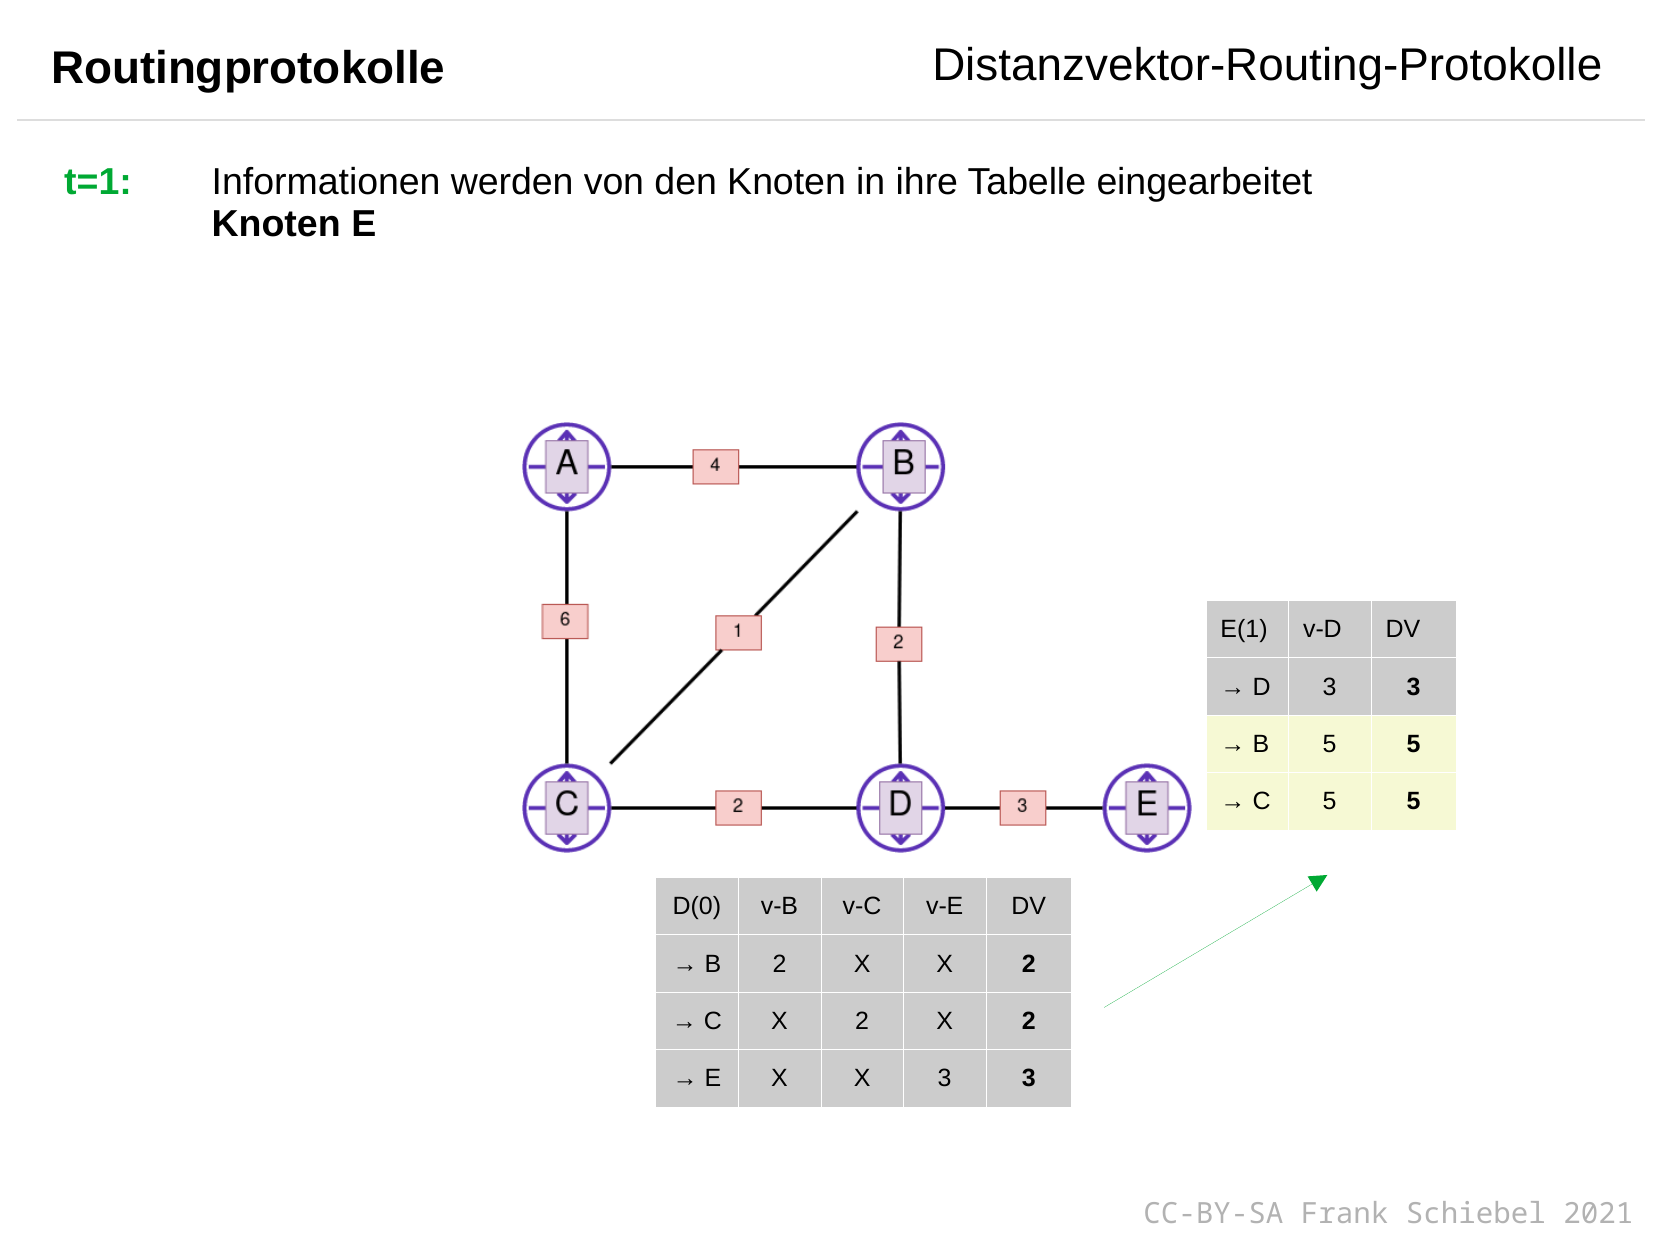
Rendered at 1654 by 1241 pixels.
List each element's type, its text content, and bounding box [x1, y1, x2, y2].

table_header D(0) [656, 878, 738, 934]
table_cell X [822, 935, 903, 992]
table_header v-D [1289, 601, 1371, 657]
table_cell X [904, 935, 986, 992]
table_cell 2 [987, 935, 1071, 992]
table_header v-B [739, 878, 821, 934]
table_cell → C [1207, 773, 1288, 830]
table_header v-C [822, 878, 903, 934]
picture [522, 422, 1192, 853]
table_cell 5 [1289, 773, 1371, 830]
table_cell 5 [1372, 716, 1456, 772]
table_header v-E [904, 878, 986, 934]
text_box t=1: Informationen werden von den Knoten in ihre Tabelle eingearbeitet Knoten E [49, 153, 1554, 259]
table_cell X [739, 993, 821, 1049]
table_cell → B [656, 935, 738, 992]
table_cell → B [1207, 716, 1288, 772]
table_cell 2 [822, 993, 903, 1049]
table_cell 3 [1289, 658, 1371, 715]
table_cell 5 [1372, 773, 1456, 830]
table_cell → C [656, 993, 738, 1049]
table_cell → D [1207, 658, 1288, 715]
table_cell X [904, 993, 986, 1049]
table_cell 5 [1289, 716, 1371, 772]
text_box Distanzvektor-Routing-Protokolle [904, 31, 1618, 98]
table_cell 3 [987, 1050, 1071, 1107]
table_header DV [1372, 601, 1456, 657]
table_cell 3 [1372, 658, 1456, 715]
table_cell 3 [904, 1050, 986, 1107]
table_cell 2 [739, 935, 821, 992]
table_cell X [739, 1050, 821, 1107]
text_box Routingprotokolle [36, 35, 550, 102]
table_header DV [987, 878, 1071, 934]
table_cell 2 [987, 993, 1071, 1049]
table_header E(1) [1207, 601, 1288, 657]
table_cell X [822, 1050, 903, 1107]
table_cell → E [656, 1050, 738, 1107]
